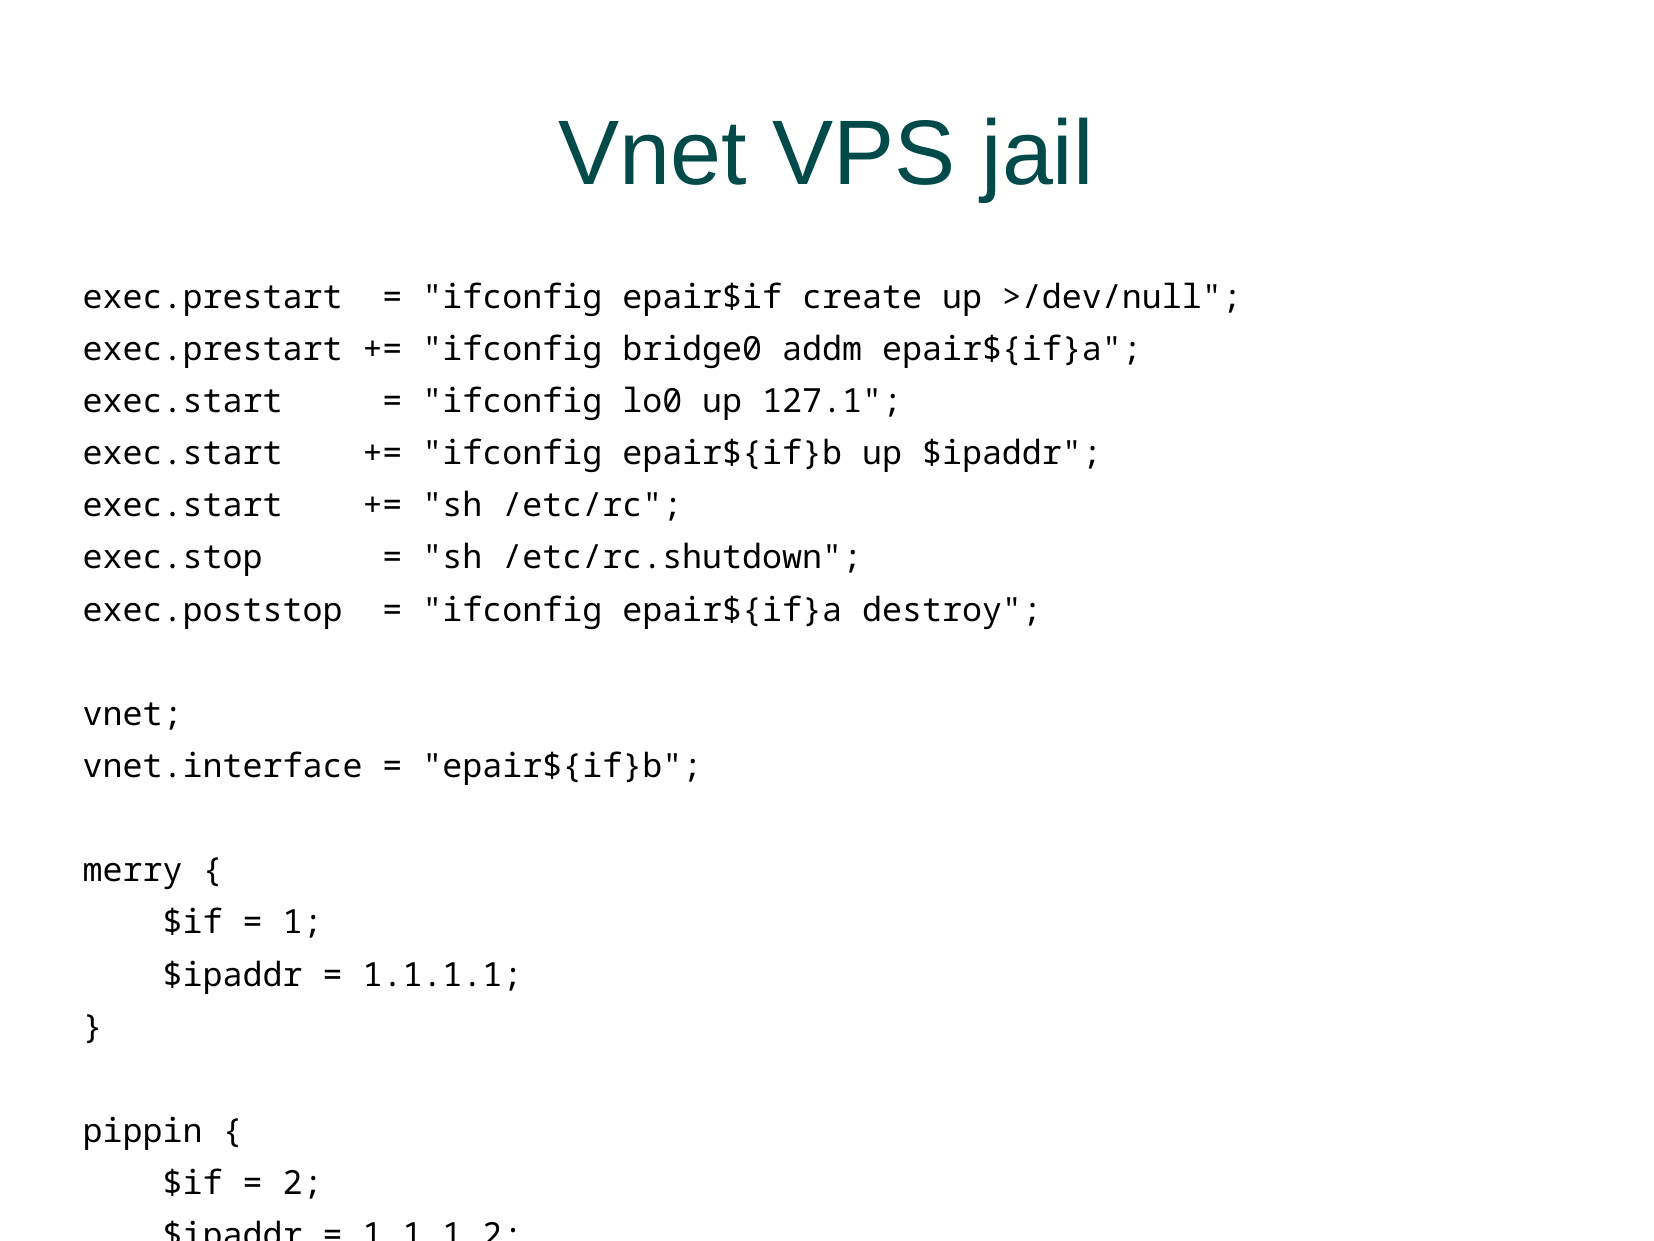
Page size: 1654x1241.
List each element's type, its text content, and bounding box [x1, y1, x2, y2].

title Vnet VPS jail [82, 49, 1571, 257]
list exec.prestart = "ifconfig epair$if create up >/dev/null"; exec.prestart += "ifconfig bridge0 addm epair${if}a"; exec.start = "ifconfig lo0 up 127.1"; exec.start += "ifconfig epair${if}b up $ipaddr"; exec.start += "sh /etc/rc"; exec.stop = "sh /etc/rc.shutdown"; exec.poststop = "ifconfig epair${if}a destroy"; vnet; vnet.interface = "epair${if}b"; merry { $if = 1; $ipaddr = 1.1.1.1; } pippin { $if = 2; $ipaddr = 1.1.1.2; } [82, 290, 1571, 1241]
